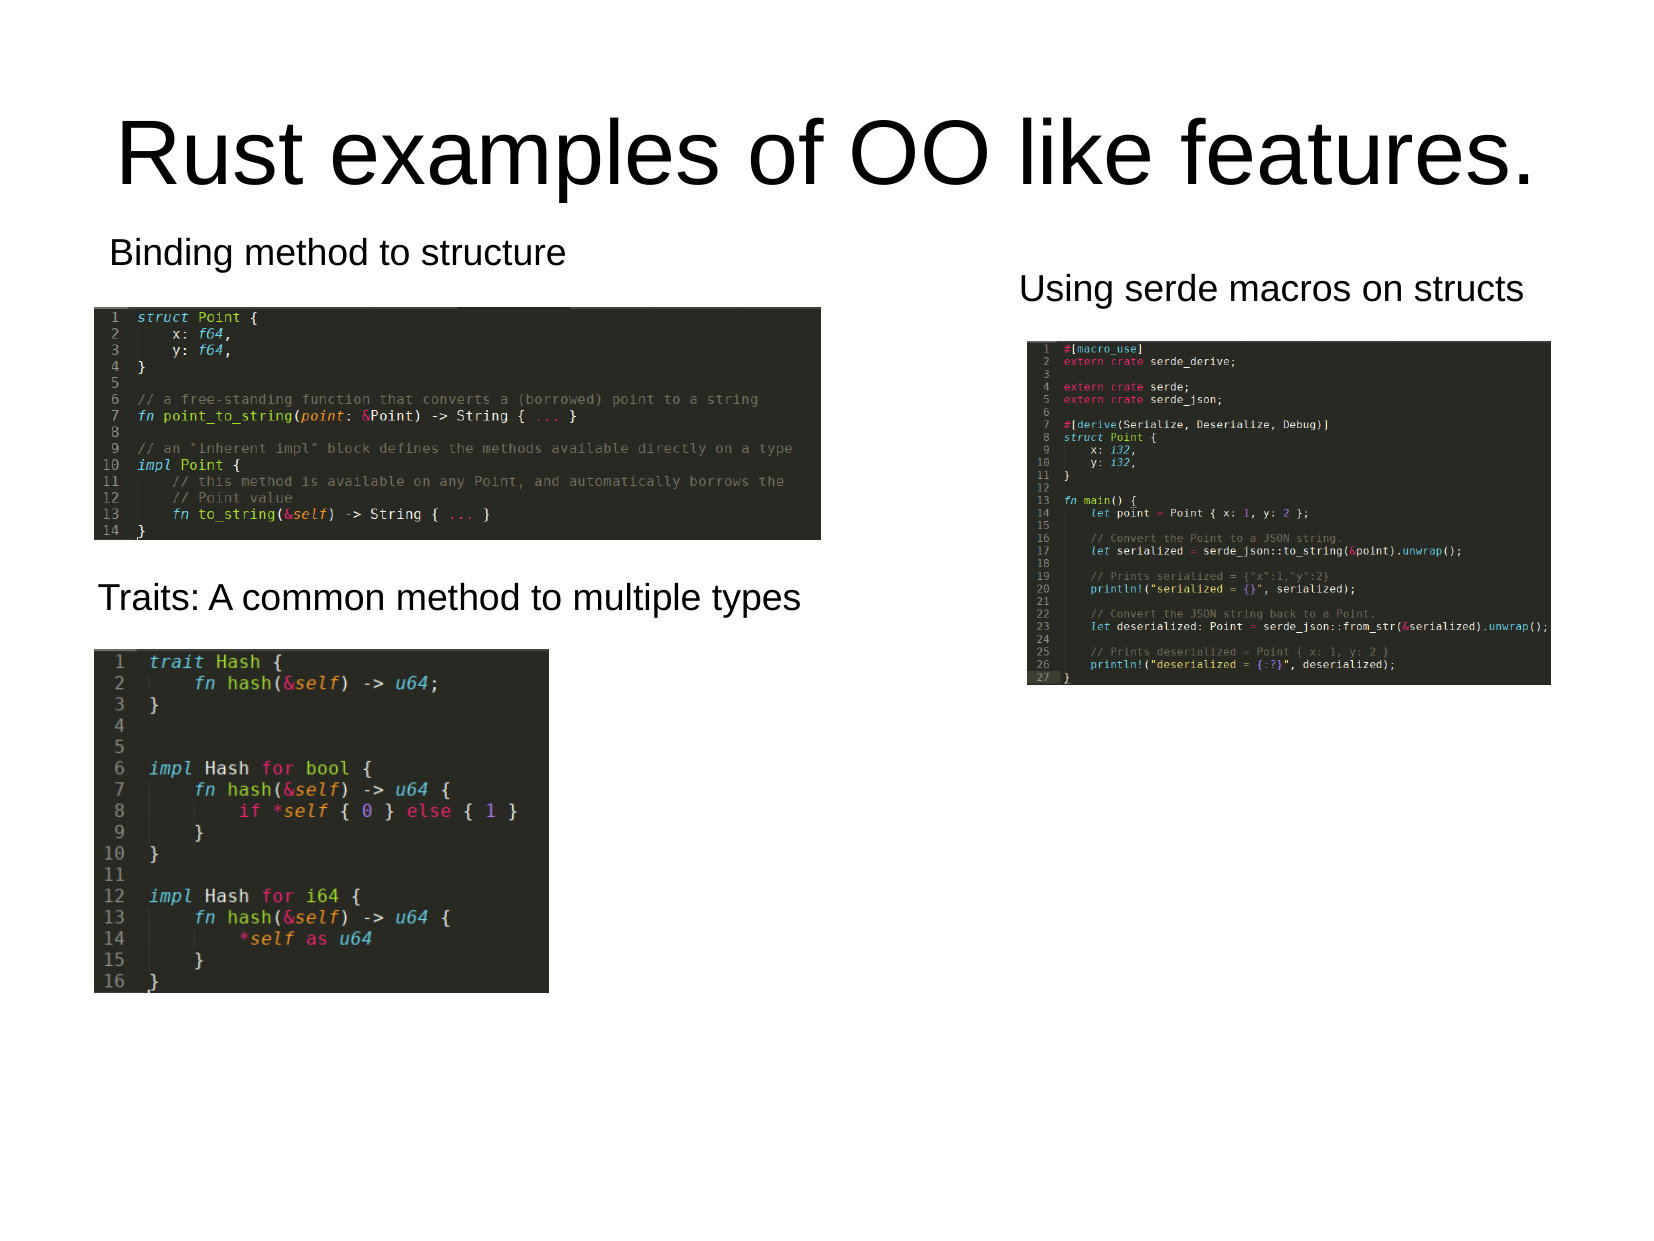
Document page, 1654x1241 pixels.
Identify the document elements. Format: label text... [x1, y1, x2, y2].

picture [94, 307, 821, 540]
text_box Using serde macros on structs [1003, 259, 1540, 317]
picture [1027, 341, 1551, 686]
text_box Binding method to structure [94, 224, 792, 282]
title Rust examples of OO like features. [82, 49, 1571, 257]
text_box Traits: A common method to multiple types [82, 569, 817, 626]
picture [94, 649, 549, 993]
